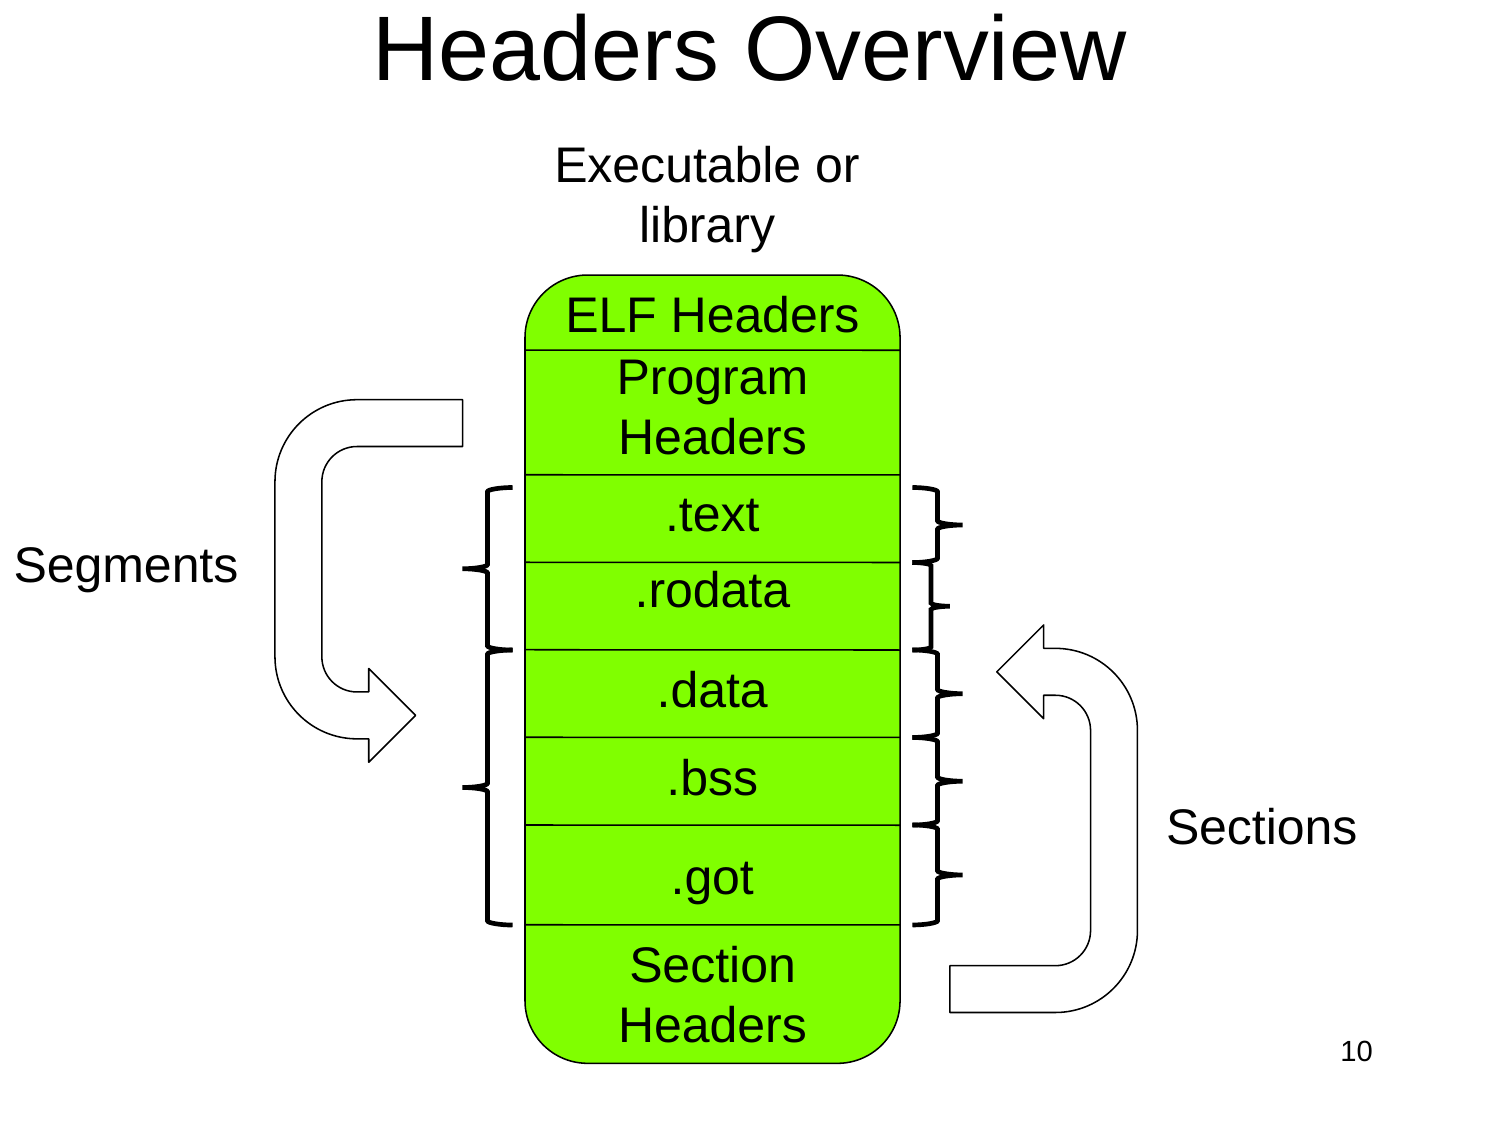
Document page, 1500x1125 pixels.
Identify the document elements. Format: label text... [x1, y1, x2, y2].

text_box .text [525, 474, 900, 549]
text_box [525, 738, 901, 824]
text_box Segments [0, 524, 254, 601]
text_box .rodata [525, 549, 900, 626]
text_box .bss [525, 737, 900, 813]
text_box ELF Headers [525, 274, 901, 336]
text_box <number> [1074, 1025, 1388, 1101]
text_box Executable or library [539, 124, 875, 261]
text_box [525, 651, 901, 736]
title Headers Overview [112, 0, 1388, 138]
text_box .data [525, 649, 900, 726]
text_box .got [525, 836, 900, 913]
text_box Sections [1151, 786, 1373, 863]
text_box [525, 826, 901, 924]
text_box [525, 563, 901, 649]
text_box Section Headers [525, 924, 901, 1061]
text_box Program Headers [525, 336, 901, 473]
